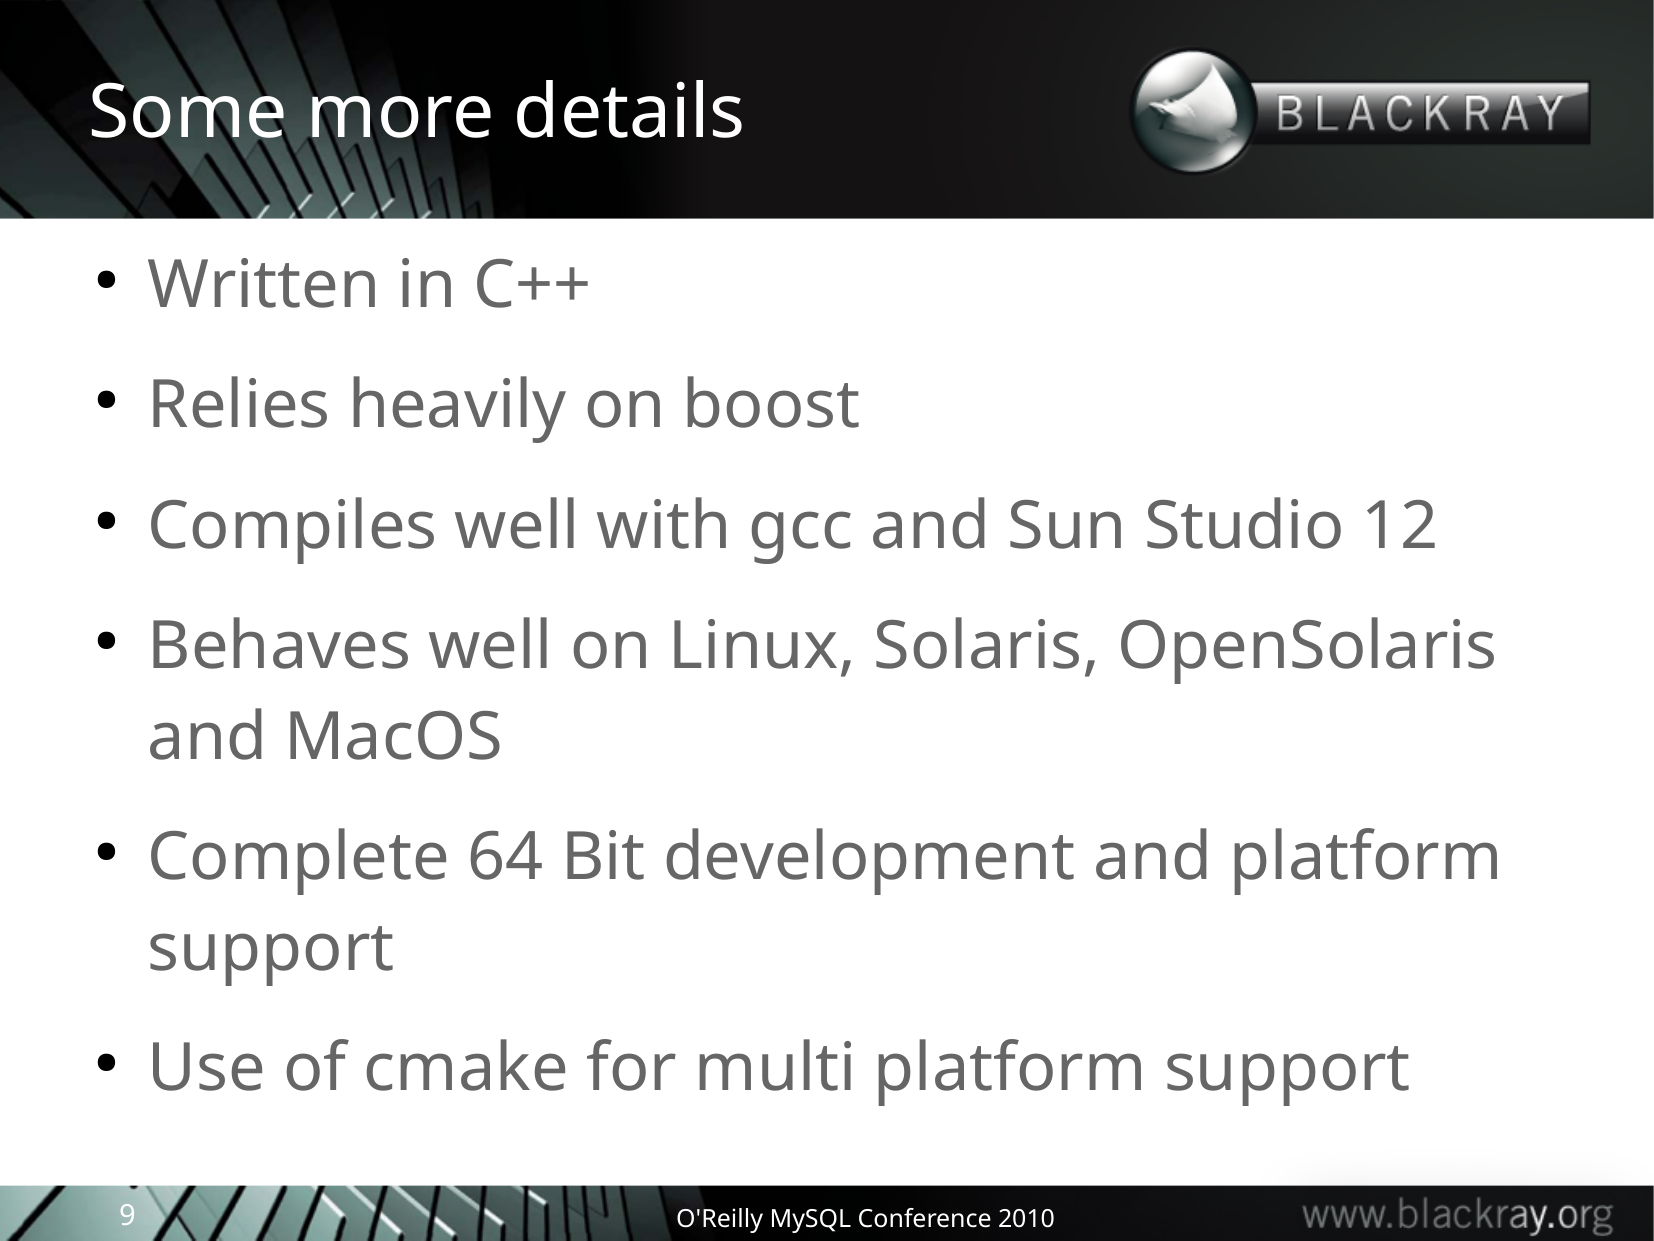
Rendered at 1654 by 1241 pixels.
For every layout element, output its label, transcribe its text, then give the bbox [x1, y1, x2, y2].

list Written in C++ Relies heavily on boost Compiles well with gcc and Sun Studio 12 Behaves well on Linux, Solaris, OpenSolaris and MacOS Complete 64 Bit development and platform support Use of cmake for multi platform support [76, 236, 1625, 1137]
title Some more details [88, 46, 1577, 170]
picture [0, 0, 1654, 1241]
